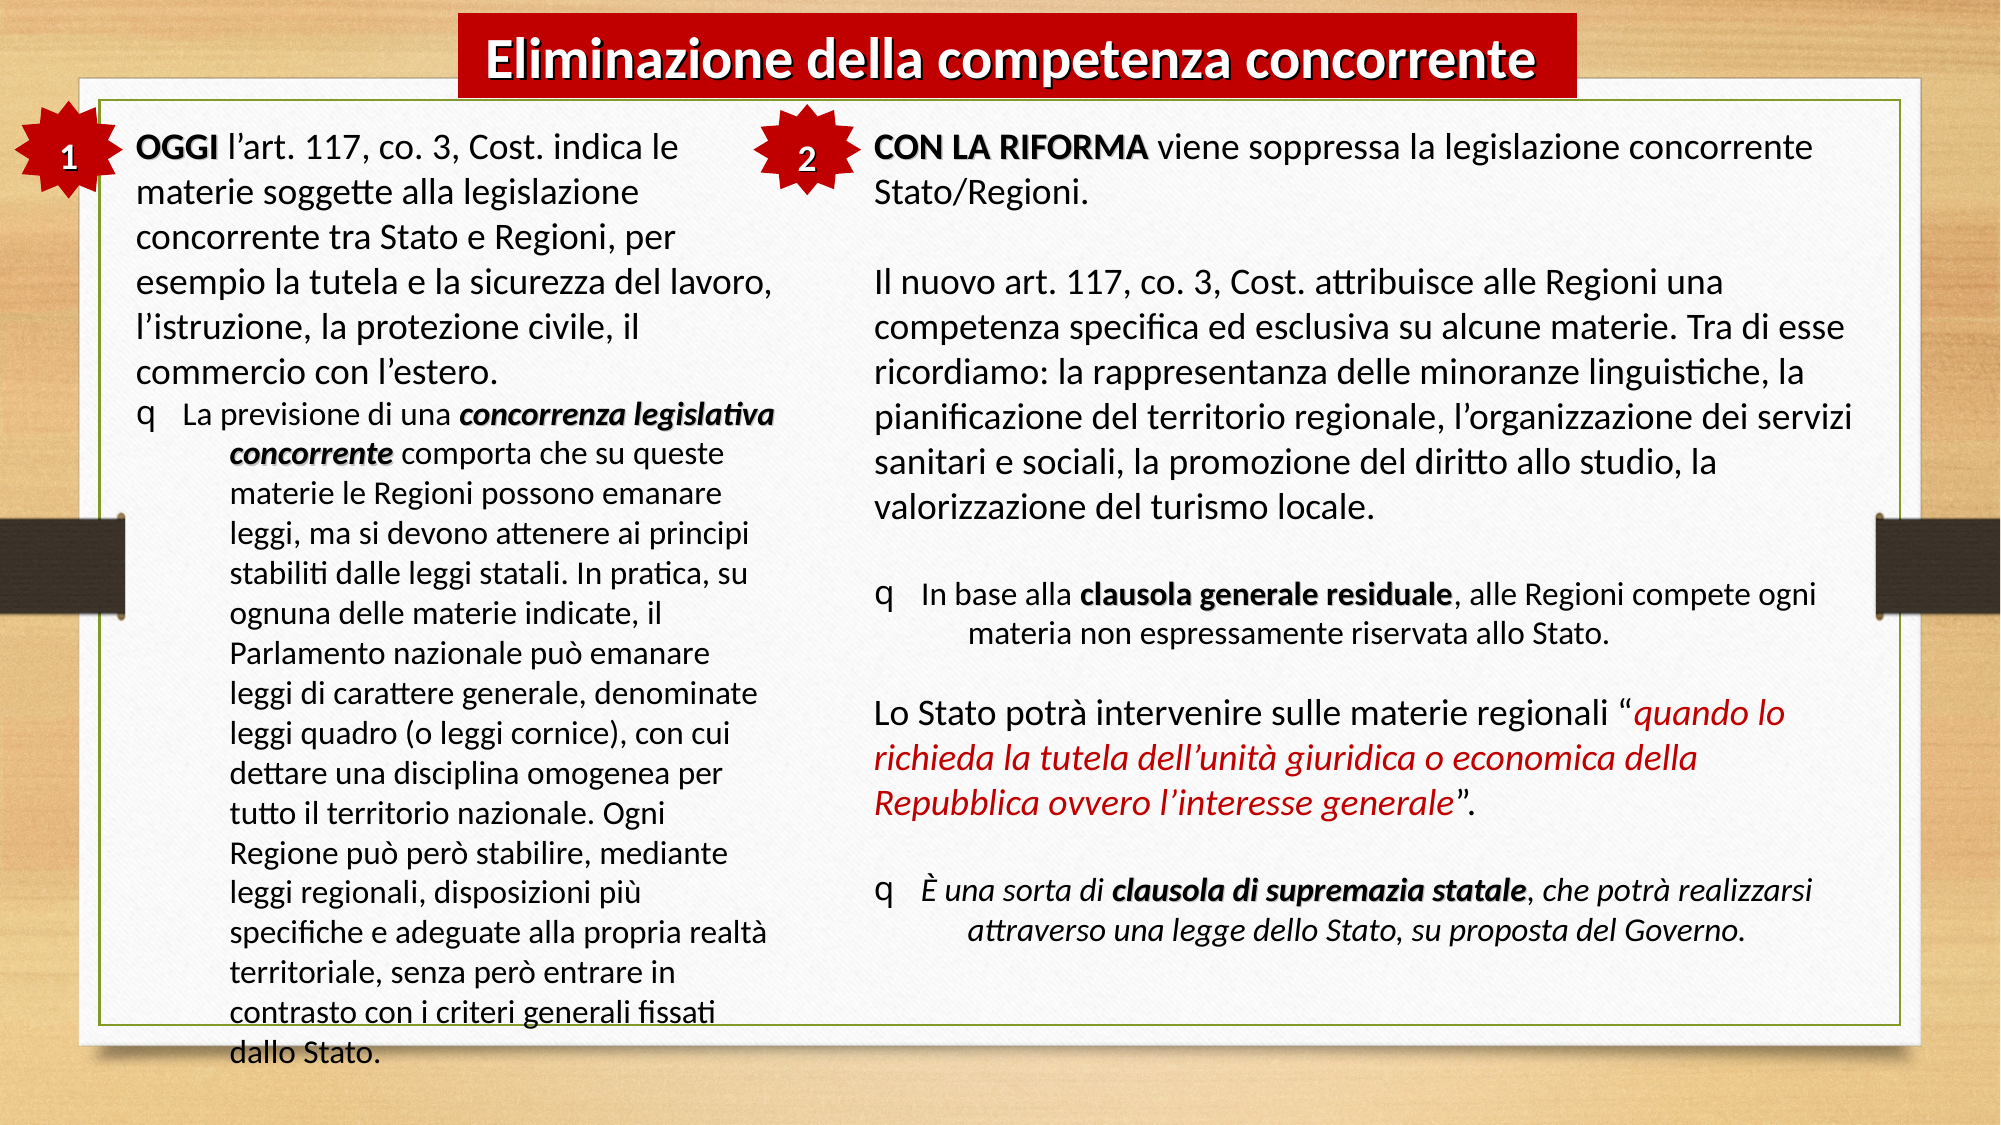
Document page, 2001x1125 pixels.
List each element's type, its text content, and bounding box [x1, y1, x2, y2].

text_box Lo Stato potrà intervenire sulle materie regionali “quando lo richieda la tutela dell’unità giuridica o economica della Repubblica ovvero l’interesse generale”. È una sorta di clausola di supremazia statale, che potrà realizzarsi attraverso una legge dello Stato, su proposta del Governo. [859, 680, 1859, 955]
text_box 2 [755, 105, 860, 194]
text_box Eliminazione della competenza concorrente [458, 13, 1577, 98]
text_box OGGI l’art. 117, co. 3, Cost. indica le materie soggette alla legislazione concorrente tra Stato e Regioni, per esempio la tutela e la sicurezza del lavoro, l’istruzione, la protezione civile, il commercio con l’estero. La previsione di una concorrenza legislativa concorrente comporta che su queste materie le Regioni possono emanare leggi, ma si devono attenere ai principi stabiliti dalle leggi statali. In pratica, su ognuna delle materie indicate, il Parlamento nazionale può emanare leggi di carattere generale, denominate leggi quadro (o leggi cornice), con cui dettare una disciplina omogenea per tutto il territorio nazionale. Ogni Regione può però stabilire, mediante leggi regionali, disposizioni più specifiche e adeguate alla propria realtà territoriale, senza però entrare in contrasto con i criteri generali fissati dallo Stato. [121, 114, 796, 1078]
text_box CON LA RIFORMA viene soppressa la legislazione concorrente Stato/Regioni. Il nuovo art. 117, co. 3, Cost. attribuisce alle Regioni una competenza specifica ed esclusiva su alcune materie. Tra di esse ricordiamo: la rappresentanza delle minoranze linguistiche, la pianificazione del territorio regionale, l’organizzazione dei servizi sanitari e sociali, la promozione del diritto allo studio, la valorizzazione del turismo locale. In base alla clausola generale residuale, alle Regioni compete ogni materia non espressamente riservata allo Stato. [859, 114, 1882, 659]
text_box 1 [16, 102, 121, 197]
